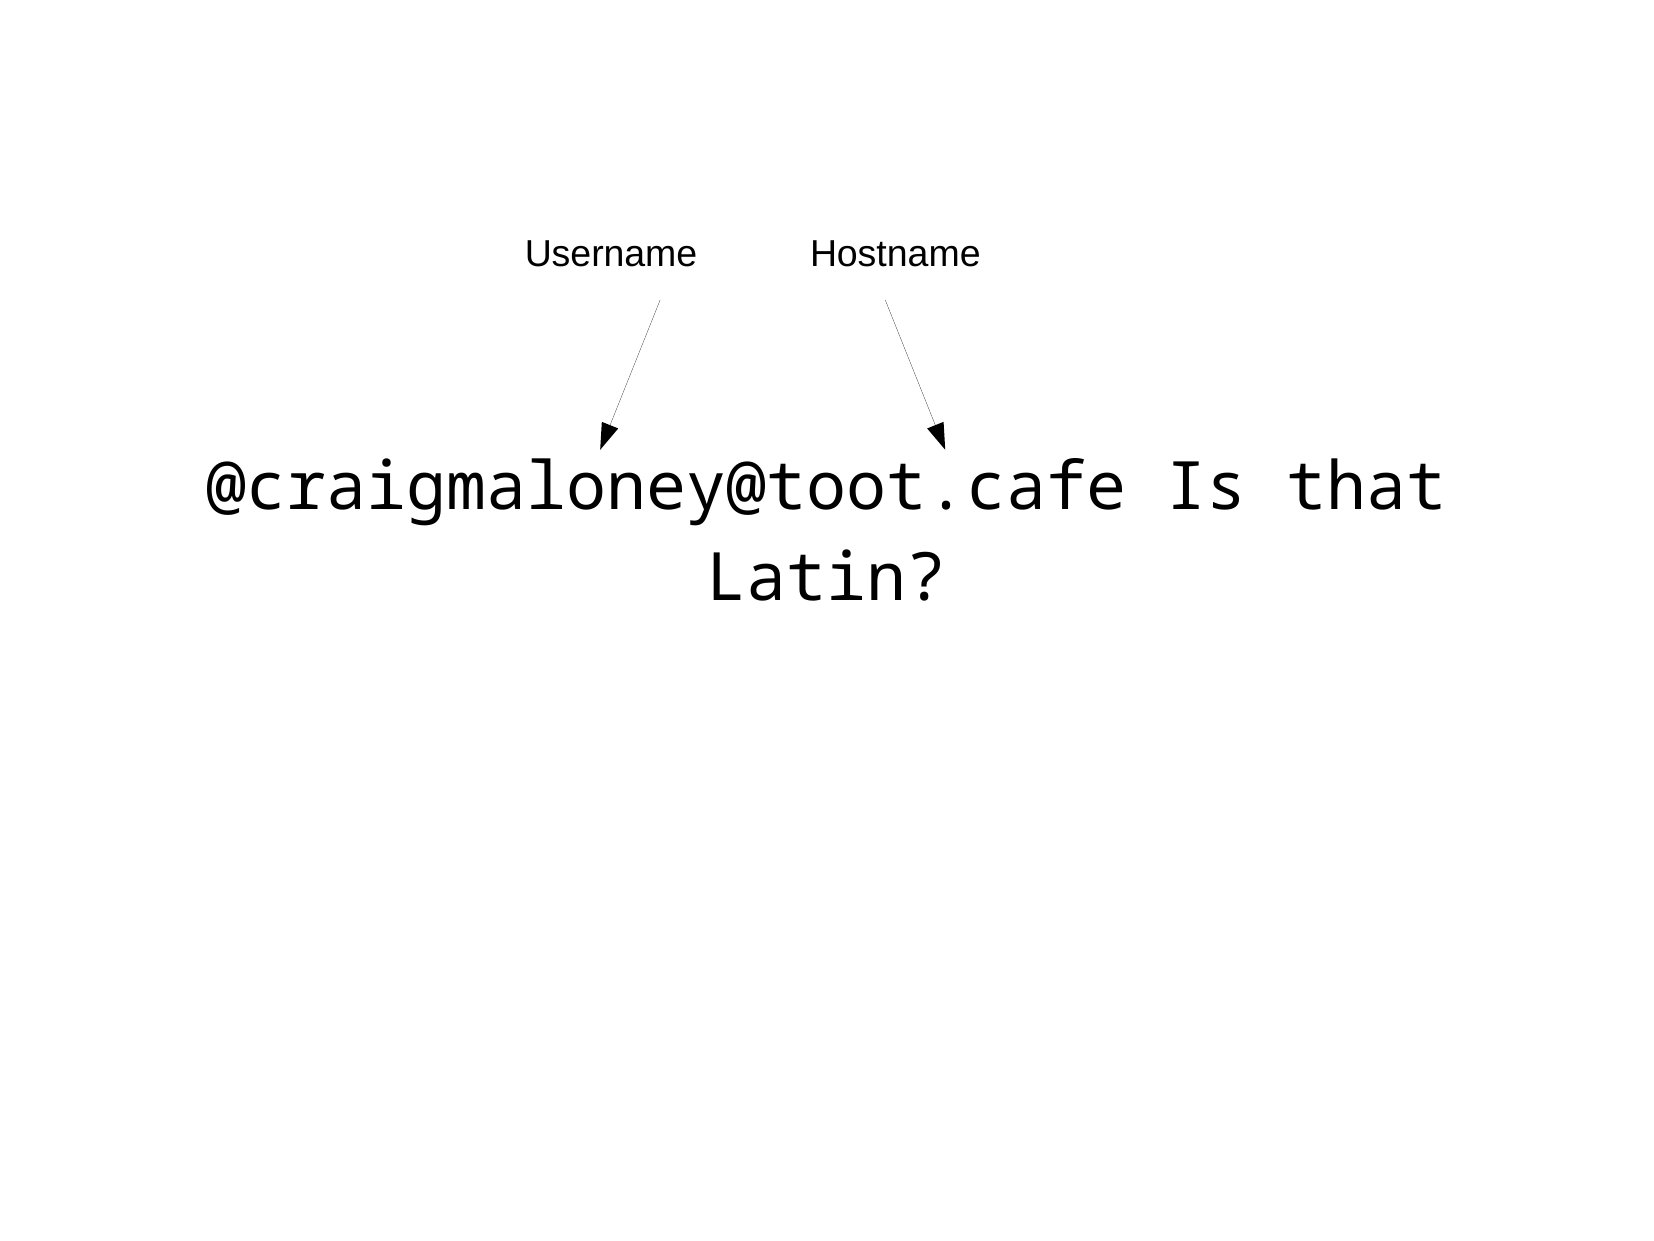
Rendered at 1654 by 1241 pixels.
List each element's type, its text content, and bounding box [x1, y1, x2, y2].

subtitle @craigmaloney@toot.cafe Is that Latin? [82, 49, 1571, 1010]
text_box Hostname [795, 224, 996, 282]
text_box Username [510, 224, 713, 282]
